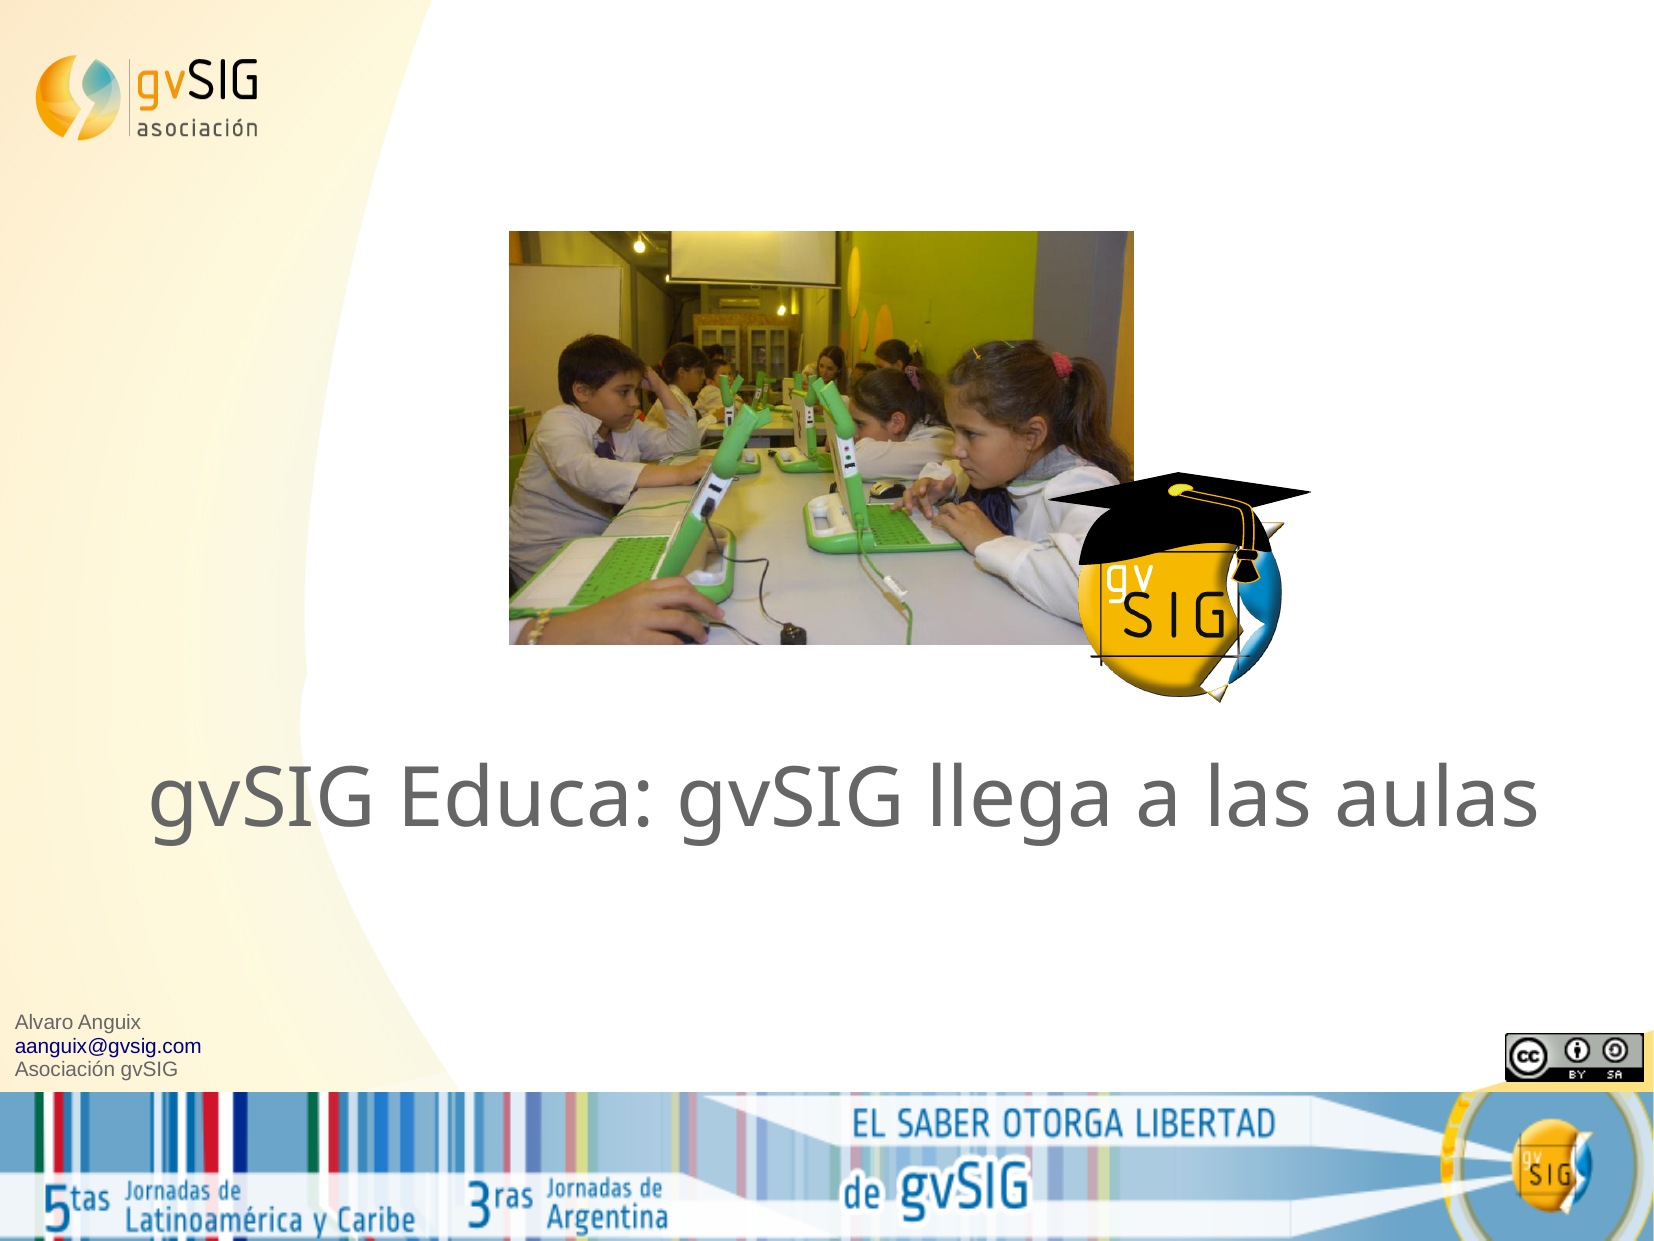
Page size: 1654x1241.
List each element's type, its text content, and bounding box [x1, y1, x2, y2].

text_box Alvaro Anguix aanguix@gvsig.com Asociación gvSIG [0, 1003, 355, 1090]
title gvSIG Educa: gvSIG llega a las aulas [130, 690, 1560, 898]
picture [0, 0, 1654, 1241]
